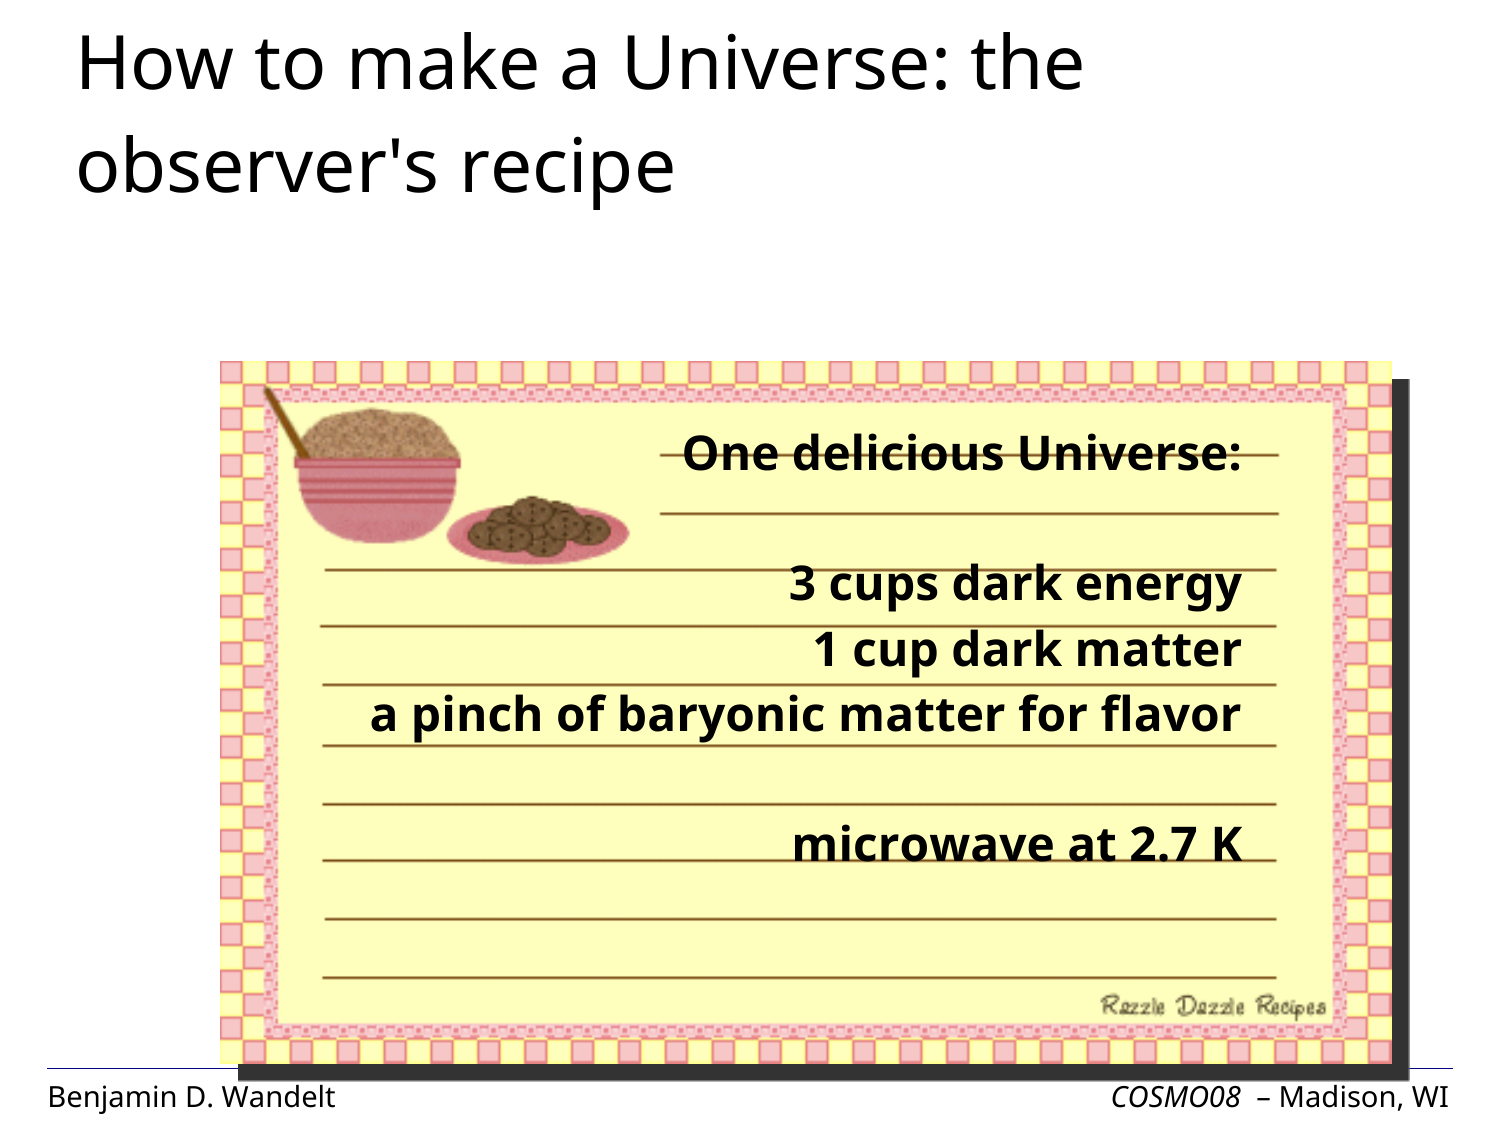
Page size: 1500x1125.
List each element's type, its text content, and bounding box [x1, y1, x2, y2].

picture [220, 361, 1392, 1064]
title How to make a Universe: the observer's recipe [74, 23, 1425, 200]
